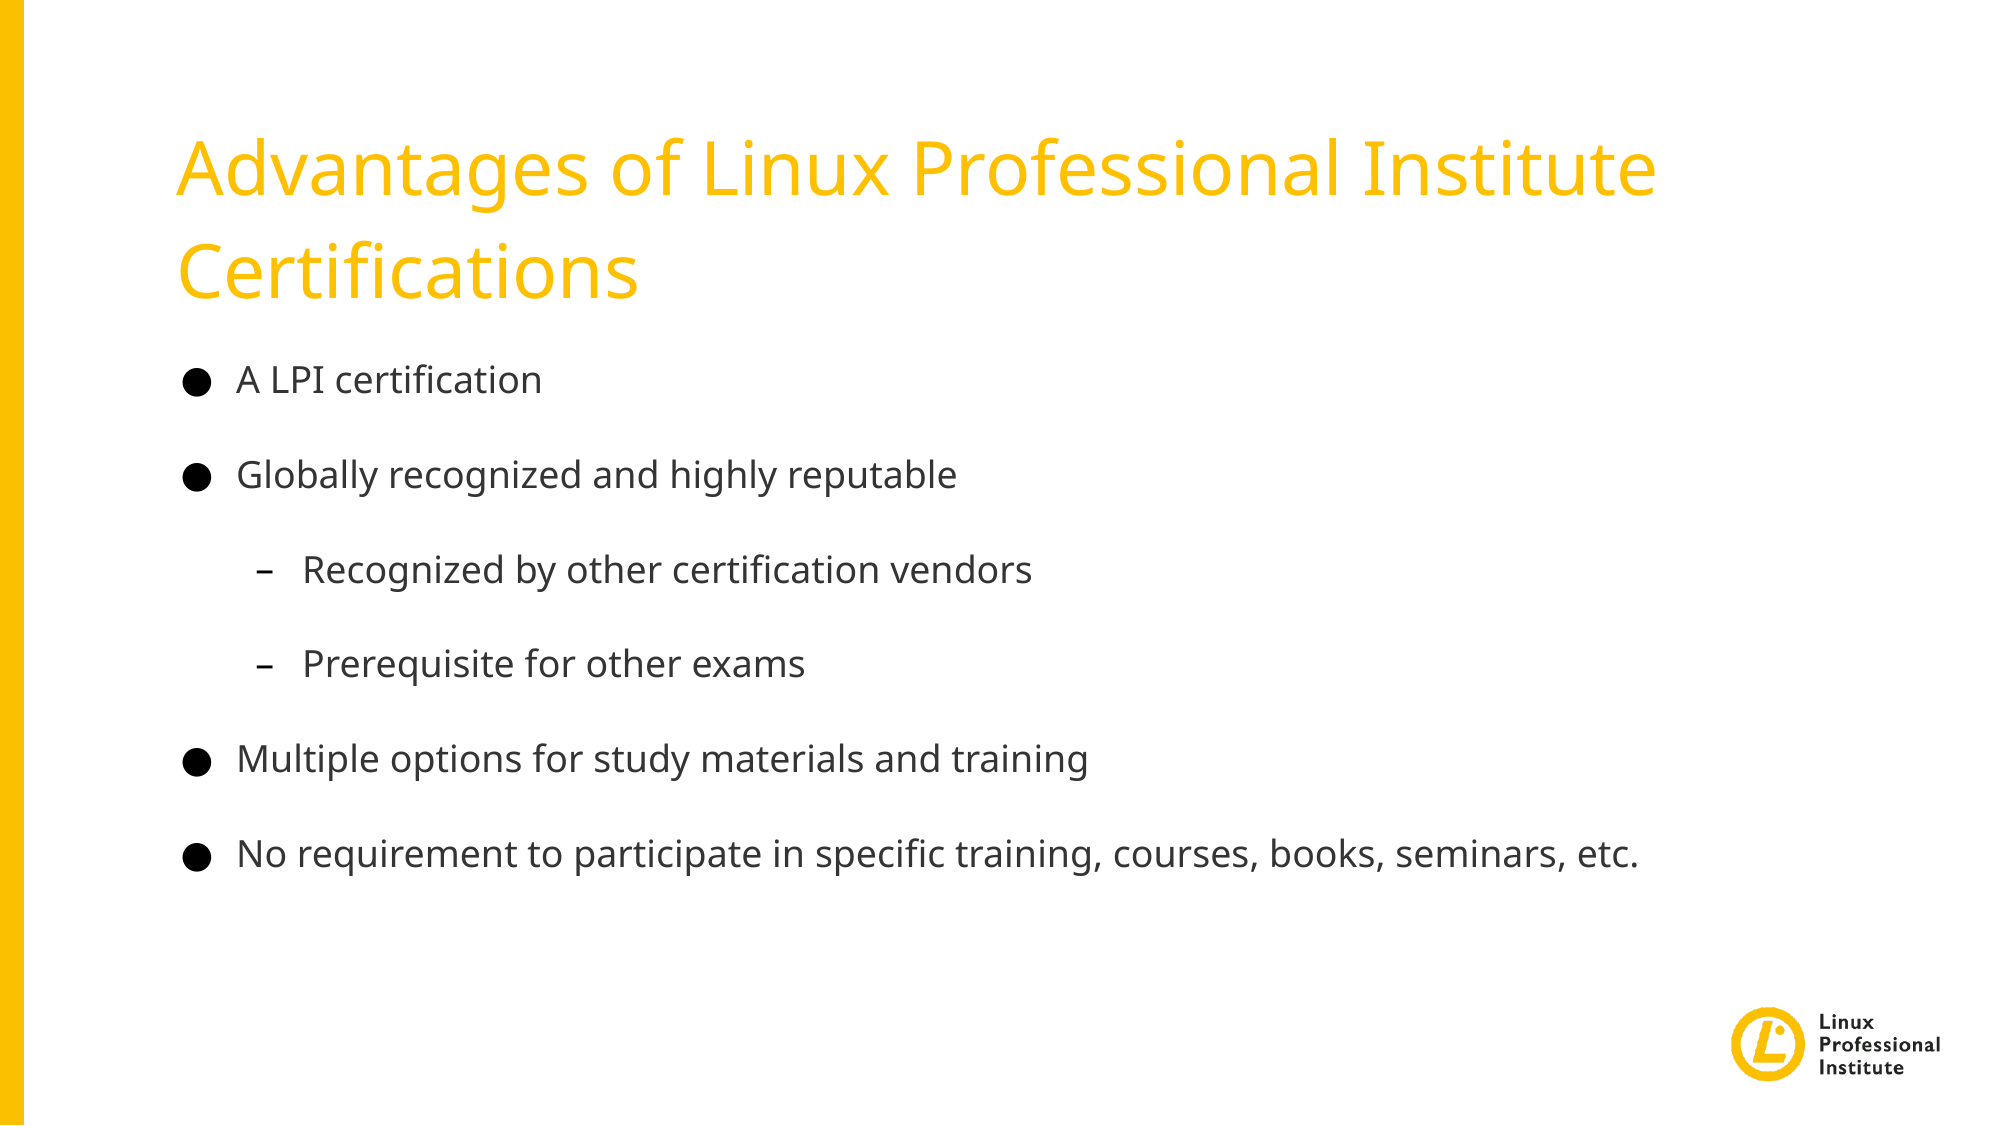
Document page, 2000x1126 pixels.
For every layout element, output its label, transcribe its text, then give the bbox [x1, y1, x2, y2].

text_box [0, 0, 24, 1125]
text_box A LPI certification Globally recognized and highly reputable Recognized by other certification vendors Prerequisite for other exams Multiple options for study materials and training No requirement to participate in specific training, courses, books, seminars, etc. [165, 348, 1871, 945]
text_box Advantages of Linux Professional Institute Certifications [161, 99, 1886, 322]
picture [1701, 987, 1969, 1101]
